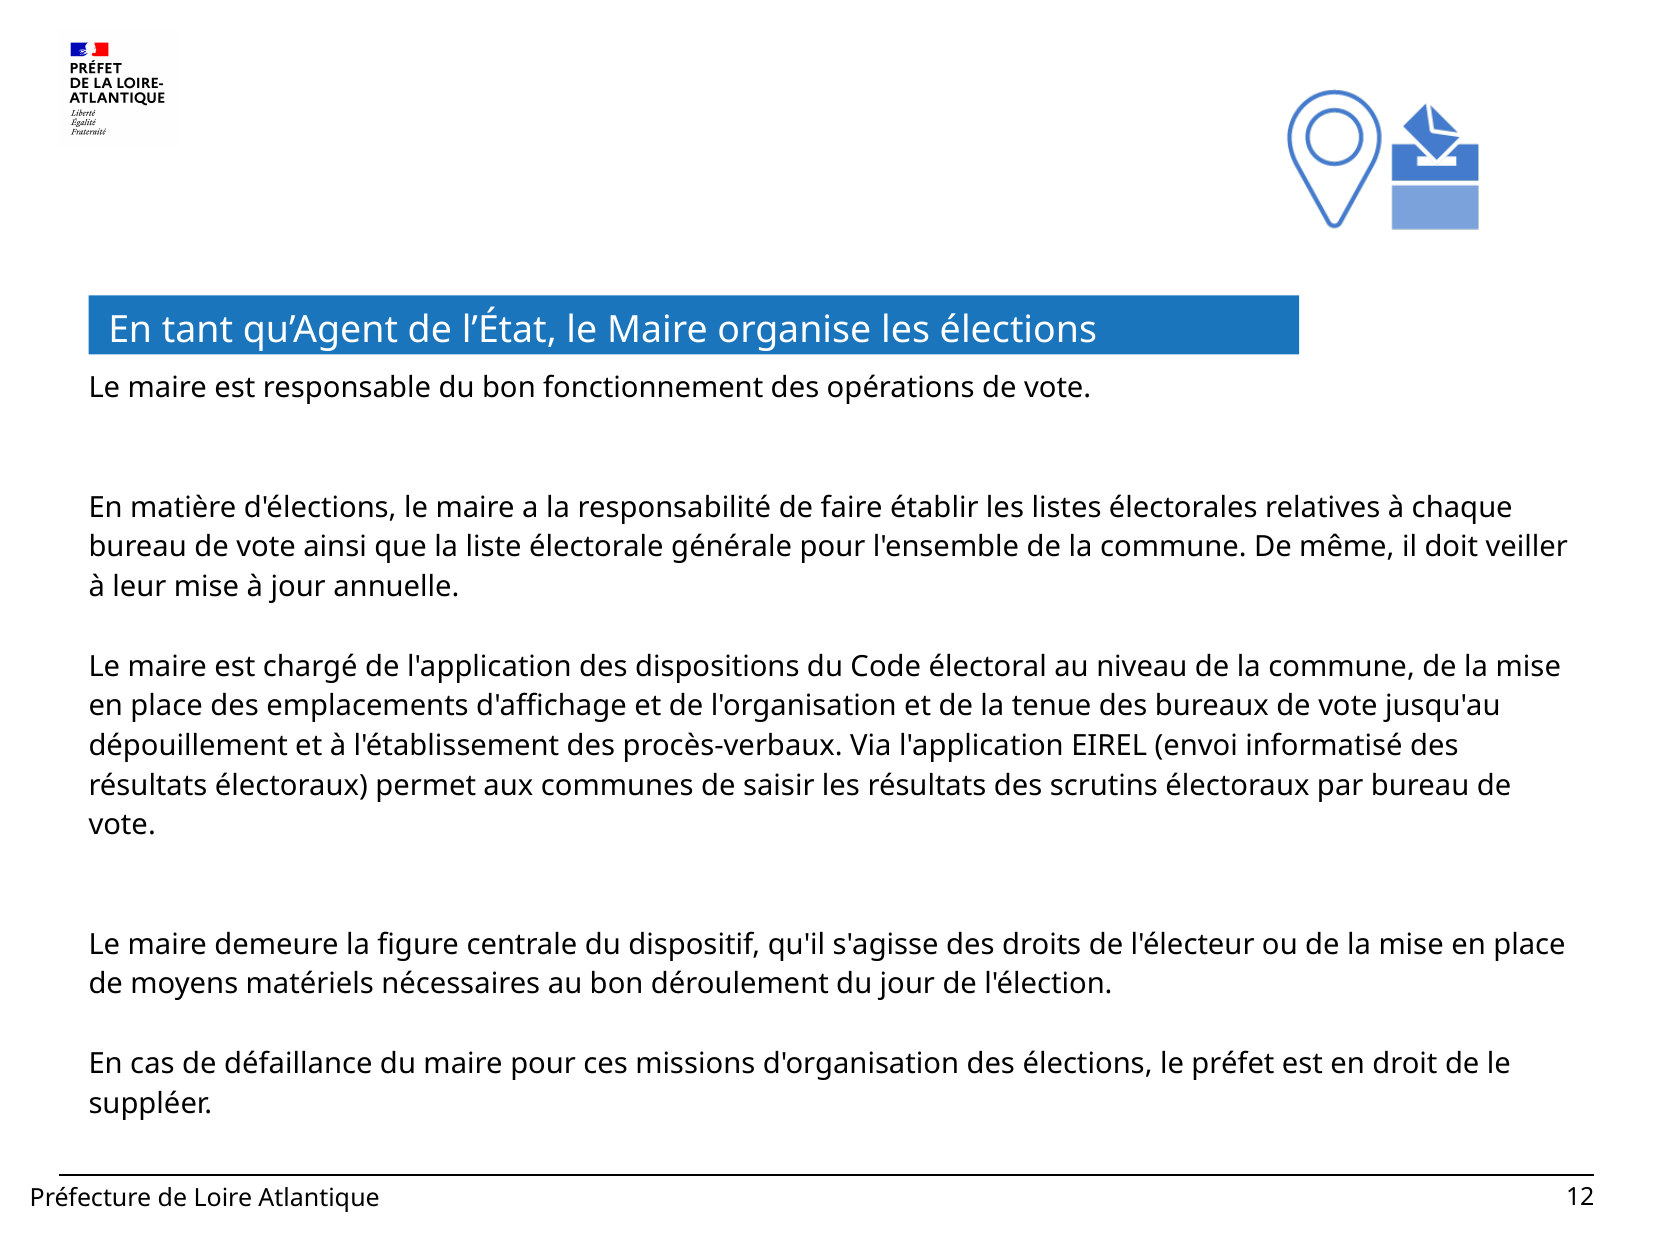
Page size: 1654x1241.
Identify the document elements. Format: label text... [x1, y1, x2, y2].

text_box Préfecture de Loire Atlantique [29, 1181, 423, 1212]
subtitle Le maire est responsable du bon fonctionnement des opérations de vote. En matière d'élections, le maire a la responsabilité de faire établir les listes électorales relatives à chaque bureau de vote ainsi que la liste électorale générale pour l'ensemble de la commune. De même, il doit veiller à leur mise à jour annuelle. Le maire est chargé de l'application des dispositions du Code électoral au niveau de la commune, de la mise en place des emplacements d'affichage et de l'organisation et de la tenue des bureaux de vote jusqu'au dépouillement et à l'établissement des procès-verbaux. Via l'application EIREL (envoi informatisé des résultats électoraux) permet aux communes de saisir les résultats des scrutins électoraux par bureau de vote. Le maire demeure la figure centrale du dispositif, qu'il s'agisse des droits de l'électeur ou de la mise en place de moyens matériels nécessaires au bon déroulement du jour de l'élection. En cas de défaillance du maire pour ces missions d'organisation des élections, le préfet est en droit de le suppléer. [88, 389, 1571, 1099]
text_box 12 [1535, 1180, 1595, 1211]
text_box En tant qu’Agent de l’État, le Maire organise les élections [93, 295, 1300, 356]
text_box [88, 295, 93, 355]
picture [1122, 30, 1654, 237]
picture [57, 29, 178, 148]
